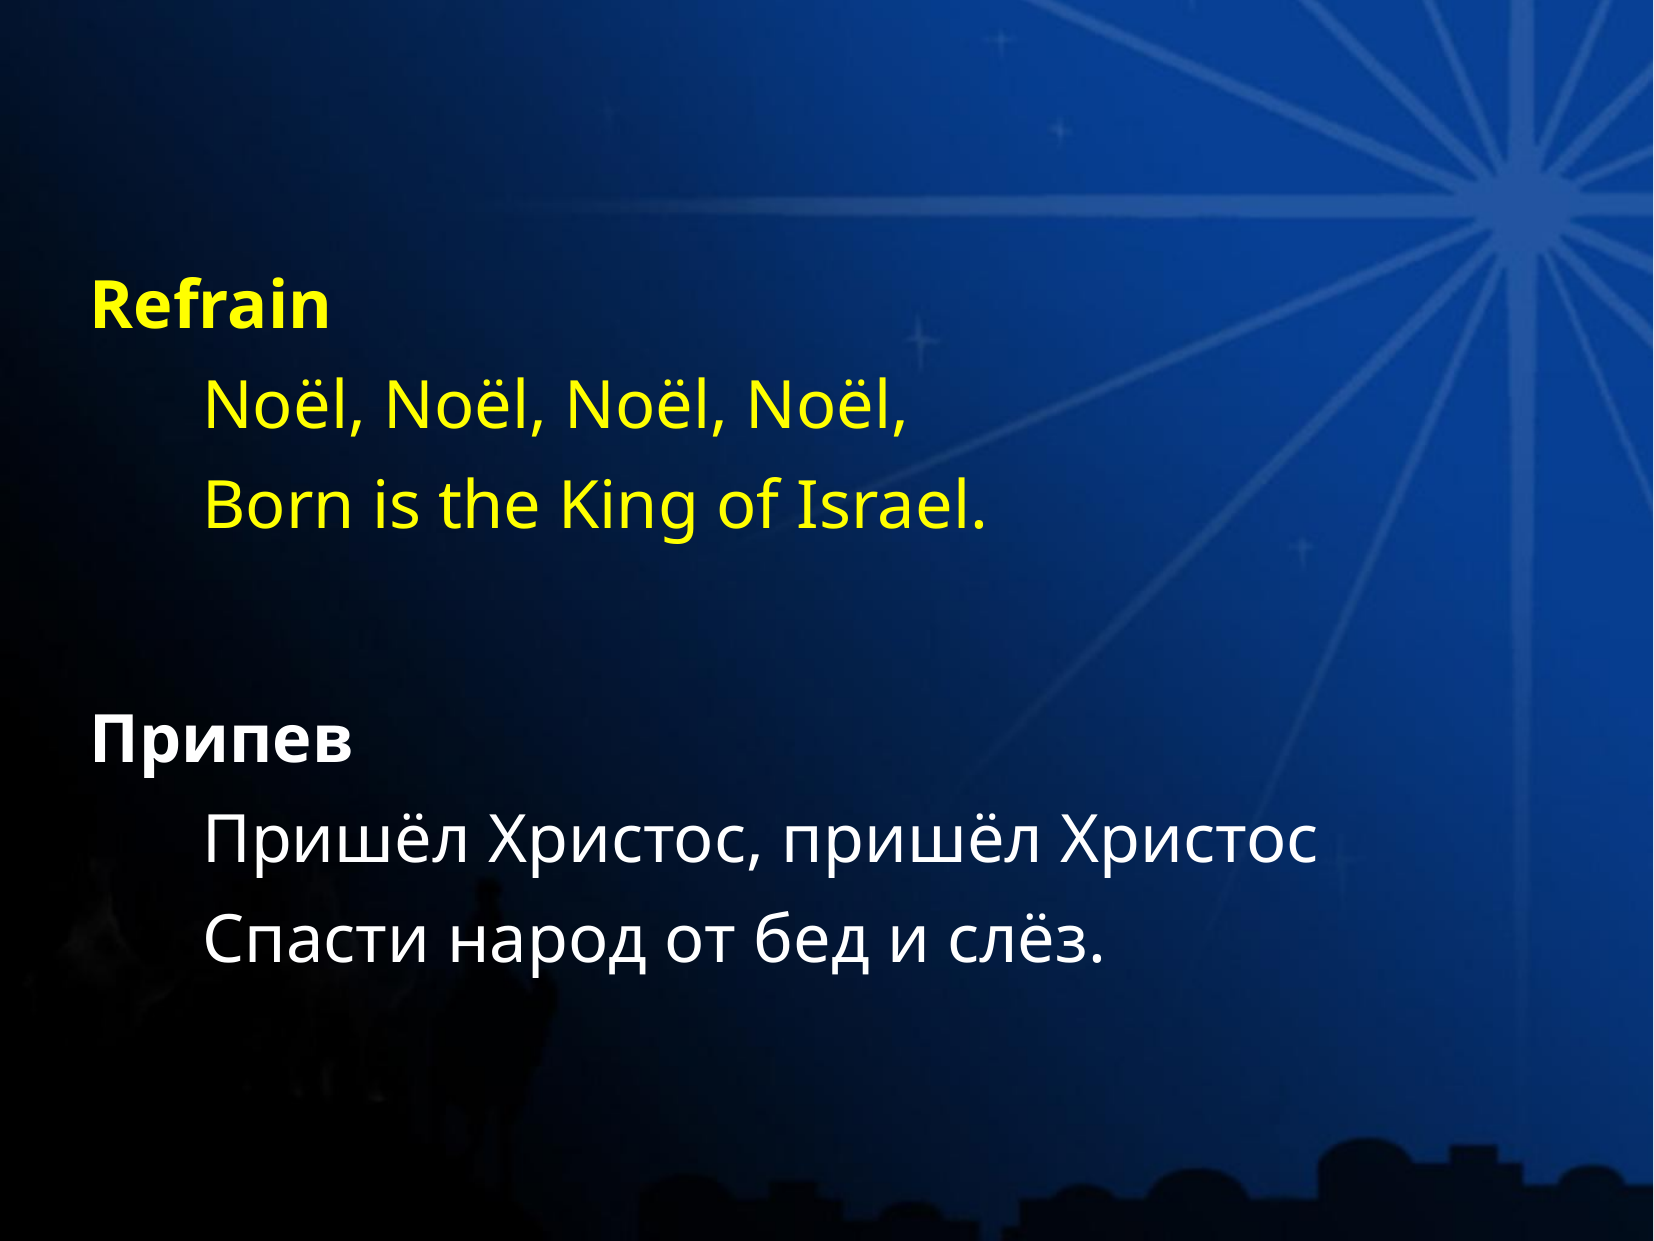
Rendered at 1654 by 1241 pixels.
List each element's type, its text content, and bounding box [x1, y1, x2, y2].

text_box Refrain Noël, Noël, Noël, Noël, Born is the King of Israel. [75, 150, 1576, 638]
text_box Припев Пришёл Христос, пришёл Христос Спасти народ от бед и слёз. [75, 675, 1576, 1163]
picture [0, 0, 1654, 1241]
